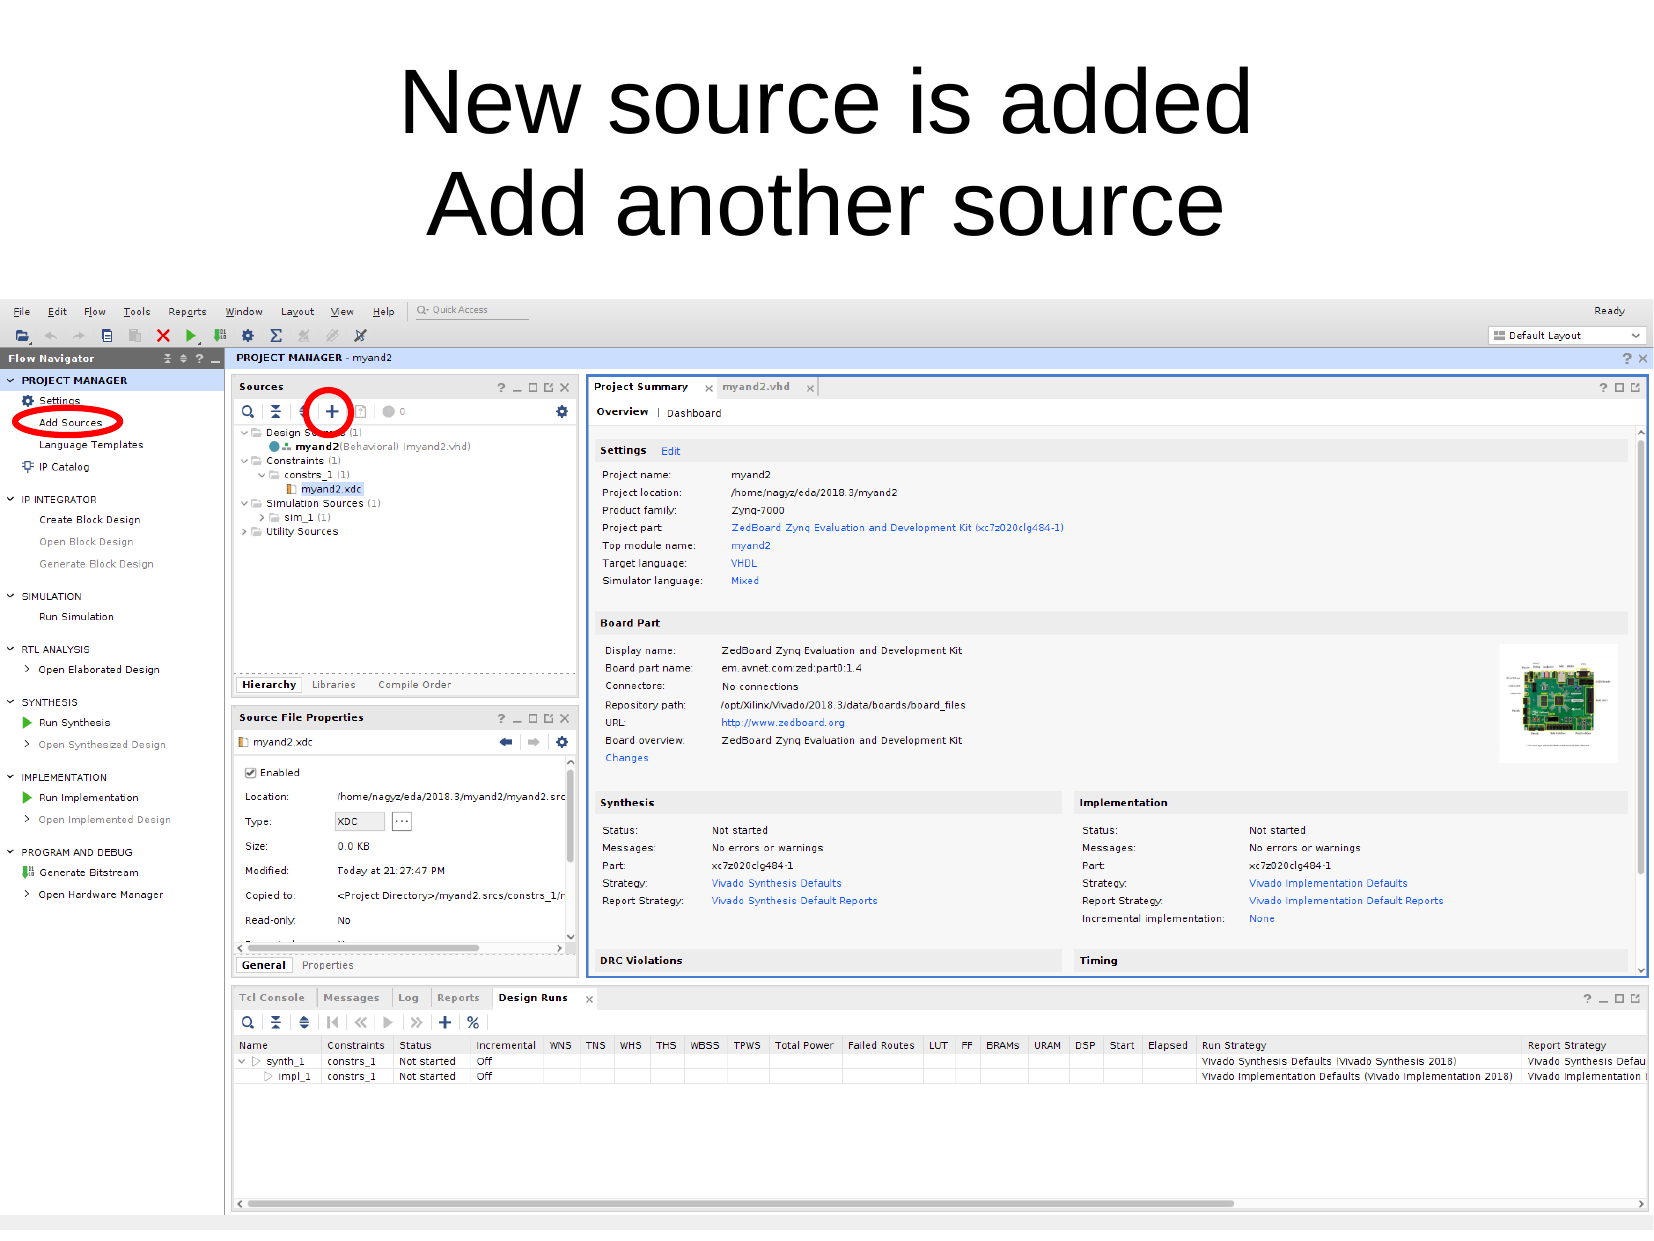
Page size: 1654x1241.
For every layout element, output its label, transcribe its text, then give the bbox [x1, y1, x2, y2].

title New source is added Add another source [82, 49, 1571, 257]
picture [0, 299, 1654, 1230]
